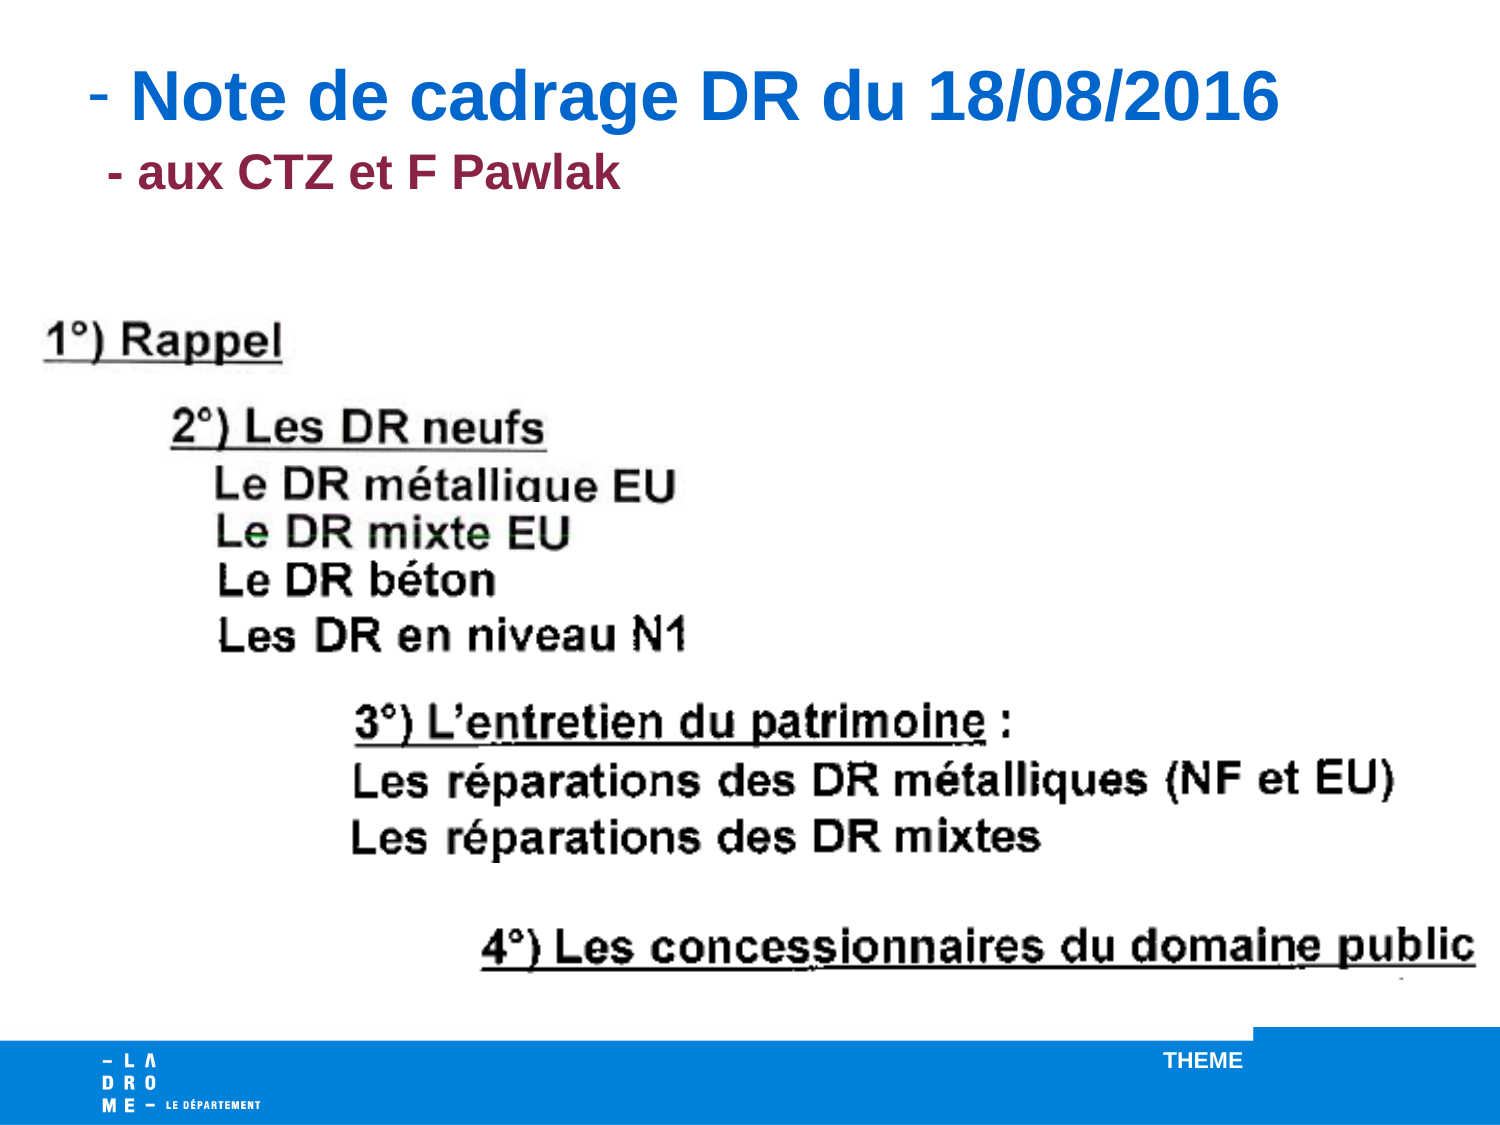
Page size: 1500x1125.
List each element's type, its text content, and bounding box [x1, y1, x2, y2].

picture [0, 1027, 1500, 1125]
picture [207, 607, 697, 665]
list - aux CTZ et F Pawlak [106, 144, 1382, 272]
picture [165, 397, 686, 606]
picture [30, 307, 296, 374]
picture [342, 684, 1401, 863]
title Note de cadrage DR du 18/08/2016 [87, 62, 1438, 166]
picture [472, 921, 1487, 980]
